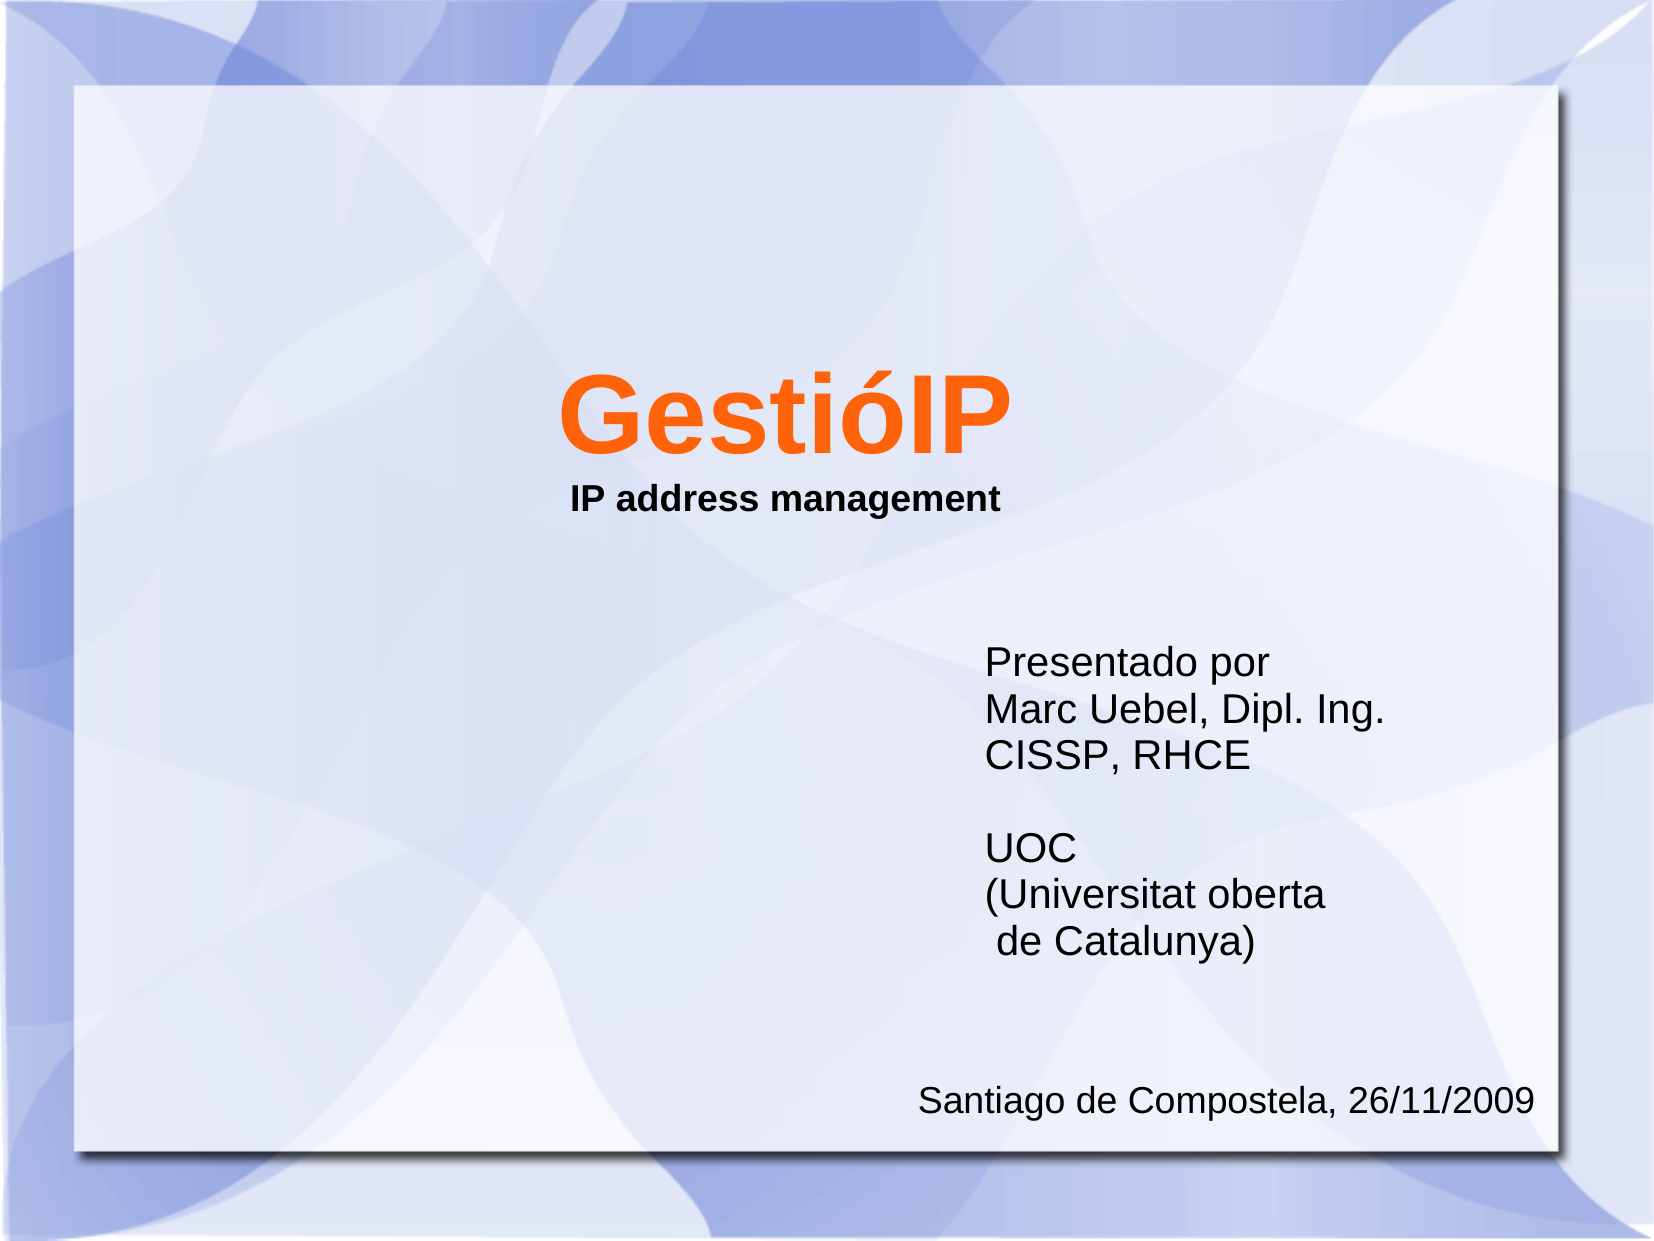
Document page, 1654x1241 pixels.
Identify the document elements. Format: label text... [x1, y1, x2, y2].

subtitle Presentado por Marc Uebel, Dipl. Ing. CISSP, RHCE UOC (Universitat oberta de Catalunya) [984, 629, 1506, 974]
title GestióIP IP address management [59, 339, 1512, 532]
text_box Santiago de Compostela, 26/11/2009 [807, 974, 1536, 1125]
picture [0, 0, 1654, 1241]
